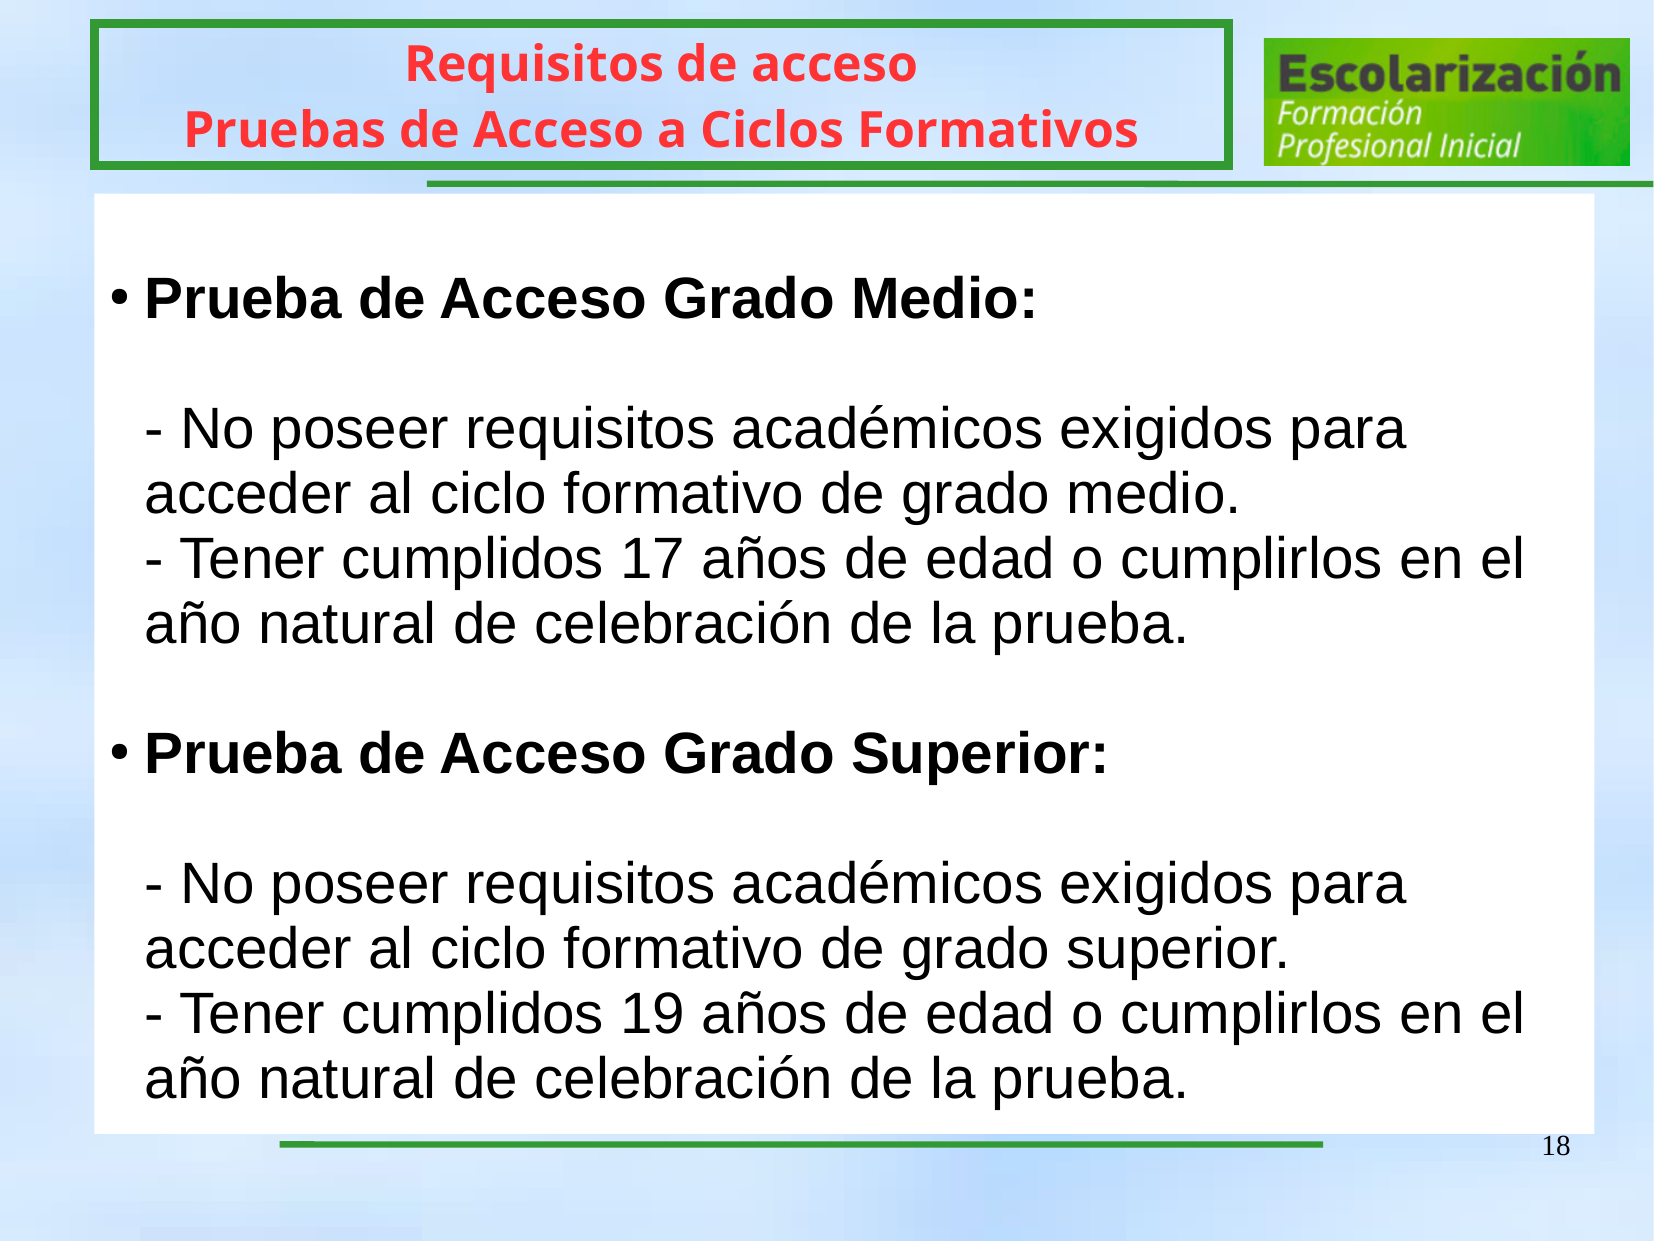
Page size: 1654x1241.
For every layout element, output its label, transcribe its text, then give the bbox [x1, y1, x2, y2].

picture [0, 0, 1654, 1241]
text_box Prueba de Acceso Grado Medio: - No poseer requisitos académicos exigidos para acceder al ciclo formativo de grado medio. - Tener cumplidos 17 años de edad o cumplirlos en el año natural de celebración de la prueba. Prueba de Acceso Grado Superior: - No poseer requisitos académicos exigidos para acceder al ciclo formativo de grado superior. - Tener cumplidos 19 años de edad o cumplirlos en el año natural de celebración de la prueba. [94, 193, 1595, 1134]
text_box Requisitos de acceso Pruebas de Acceso a Ciclos Formativos [94, 23, 1229, 166]
